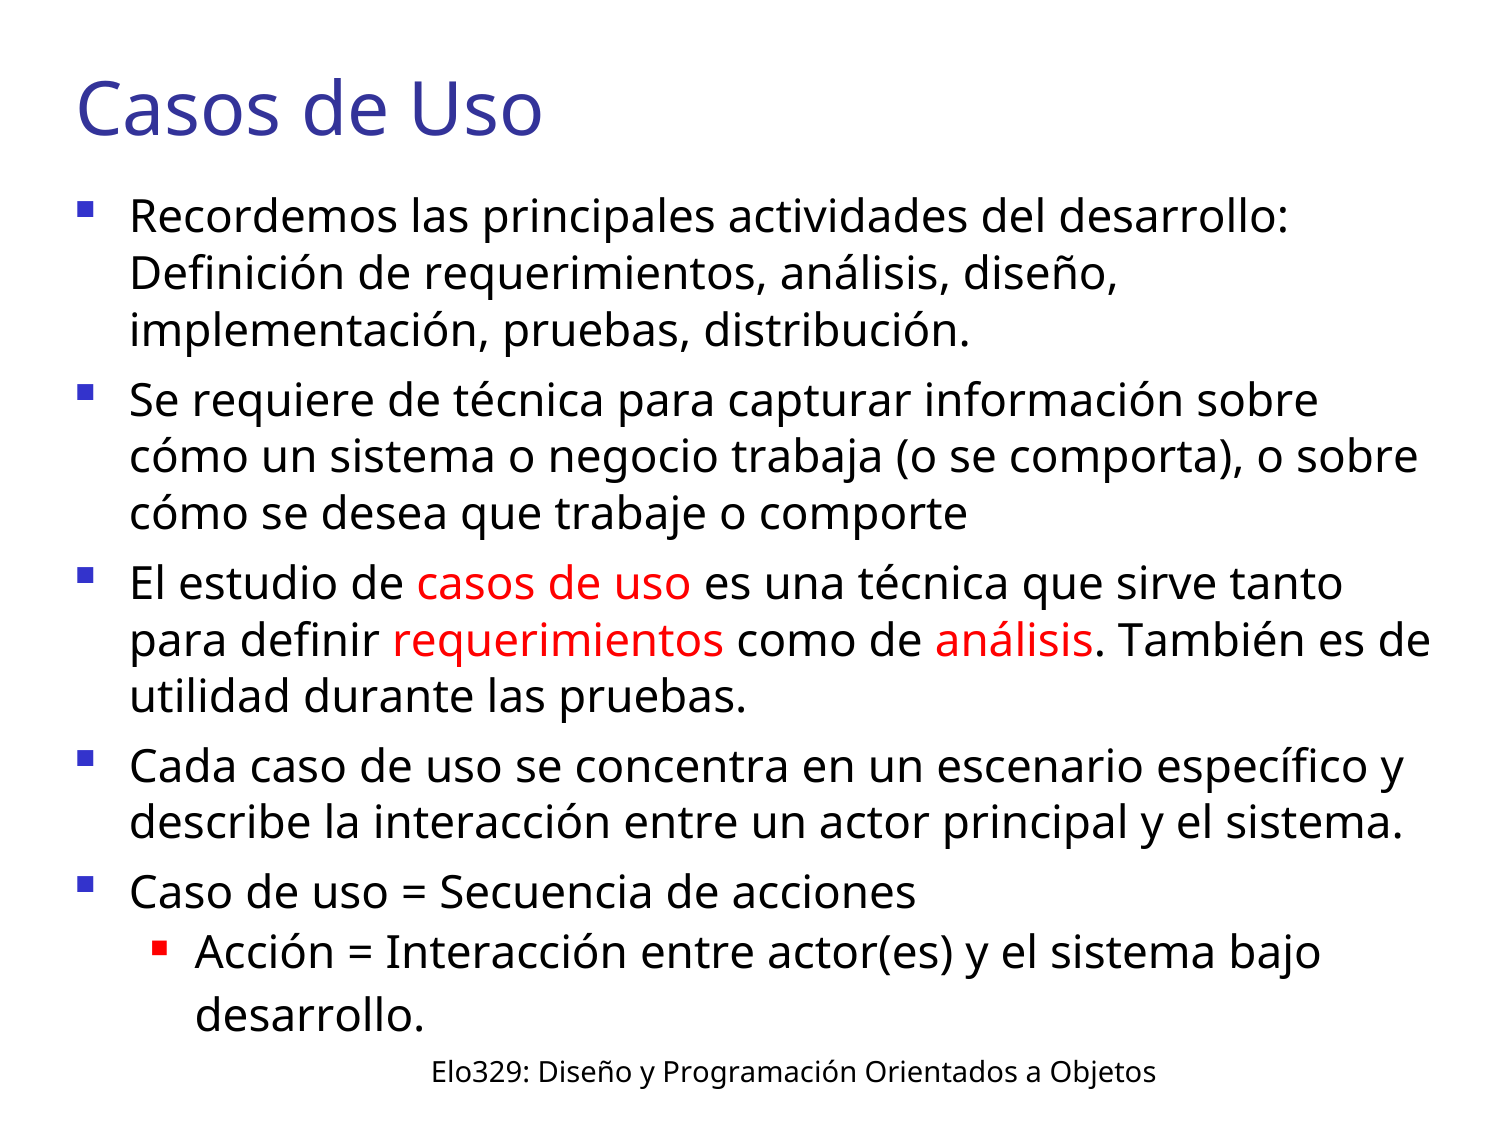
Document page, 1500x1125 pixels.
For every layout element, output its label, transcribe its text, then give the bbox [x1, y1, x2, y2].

list Recordemos las principales actividades del desarrollo: Definición de requerimientos, análisis, diseño, implementación, pruebas, distribución. Se requiere de técnica para capturar información sobre cómo un sistema o negocio trabaja (o se comporta), o sobre cómo se desea que trabaje o comporte El estudio de casos de uso es una técnica que sirve tanto para definir requerimientos como de análisis. También es de utilidad durante las pruebas. Cada caso de uso se concentra en un escenario específico y describe la interacción entre un actor principal y el sistema. Caso de uso = Secuencia de acciones Acción = Interacción entre actor(es) y el sistema bajo desarrollo. [75, 187, 1442, 1051]
title Casos de Uso [75, 25, 1449, 188]
